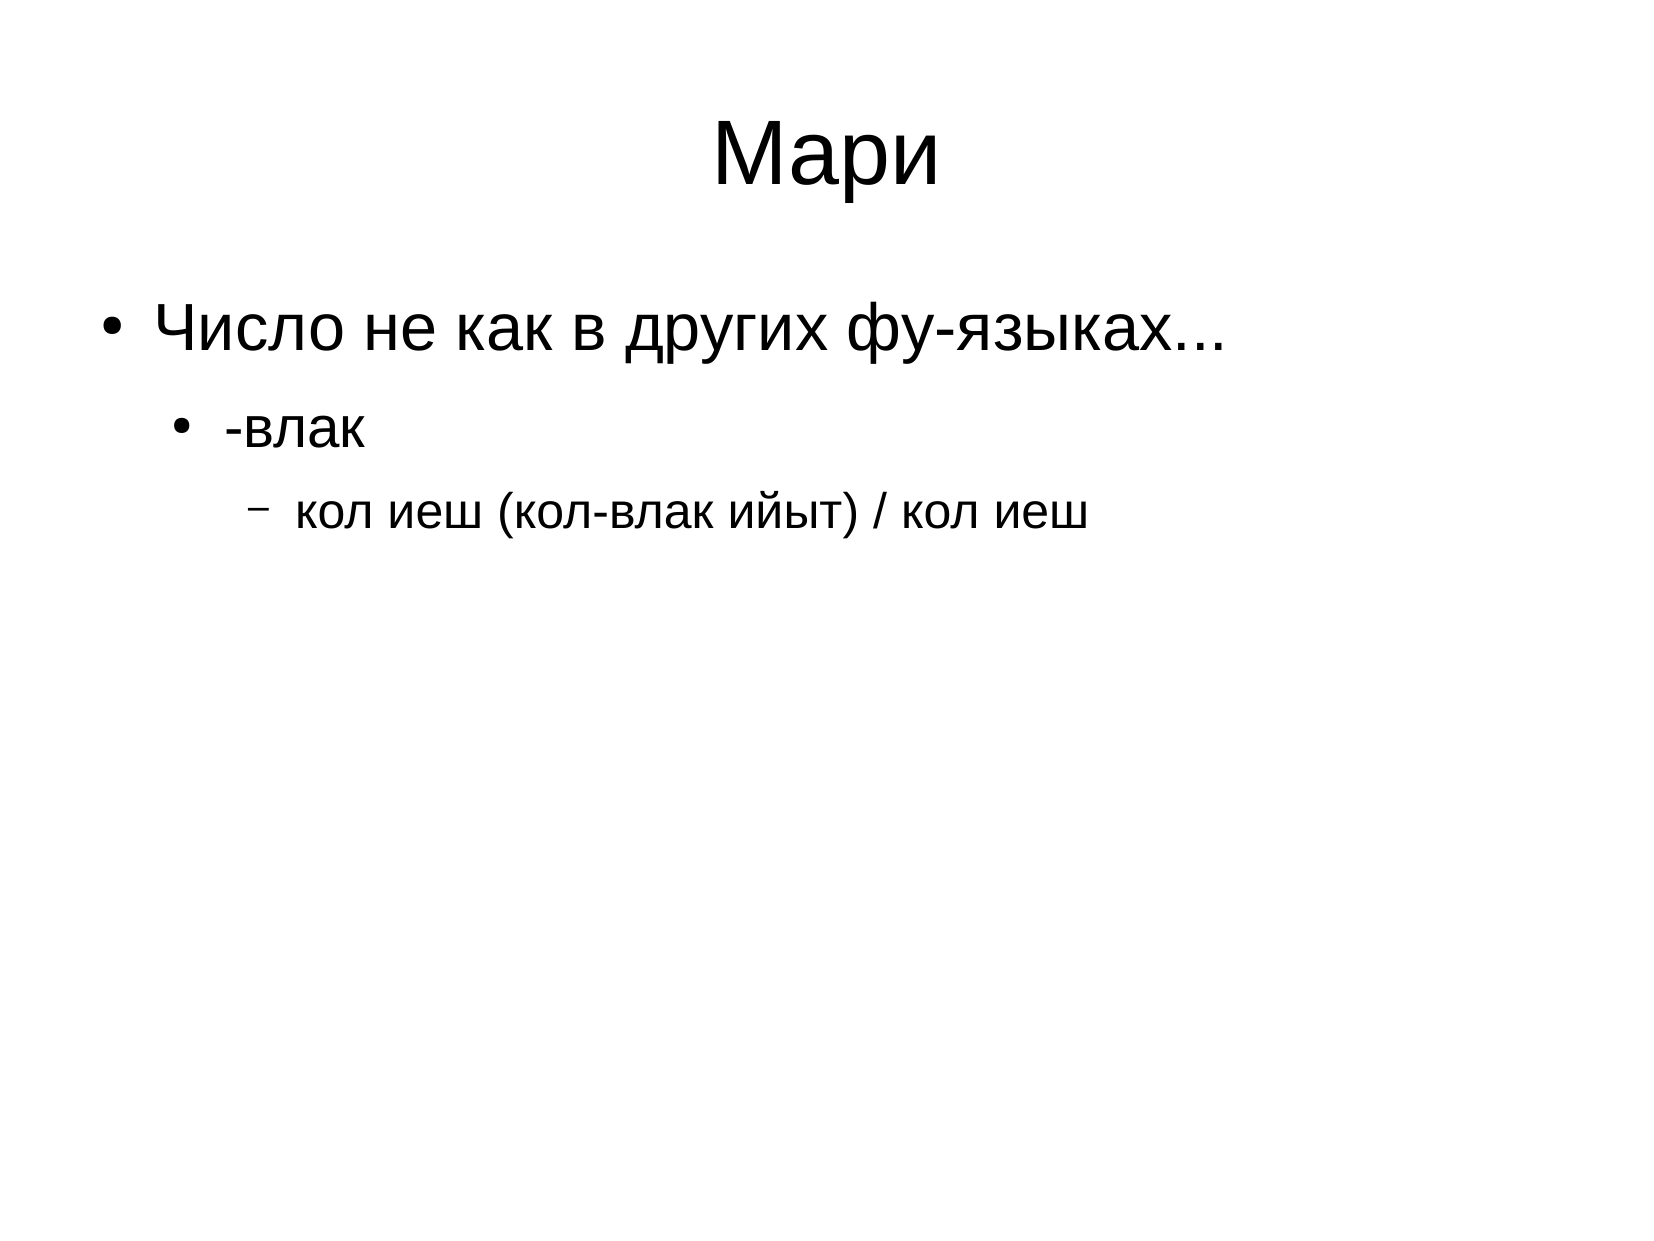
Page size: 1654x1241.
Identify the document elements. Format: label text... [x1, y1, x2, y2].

list Число не как в других фу-языках... -влак кол иеш (кол-влак ийыт) / кол иеш [82, 290, 1571, 1109]
title Мари [82, 49, 1571, 257]
